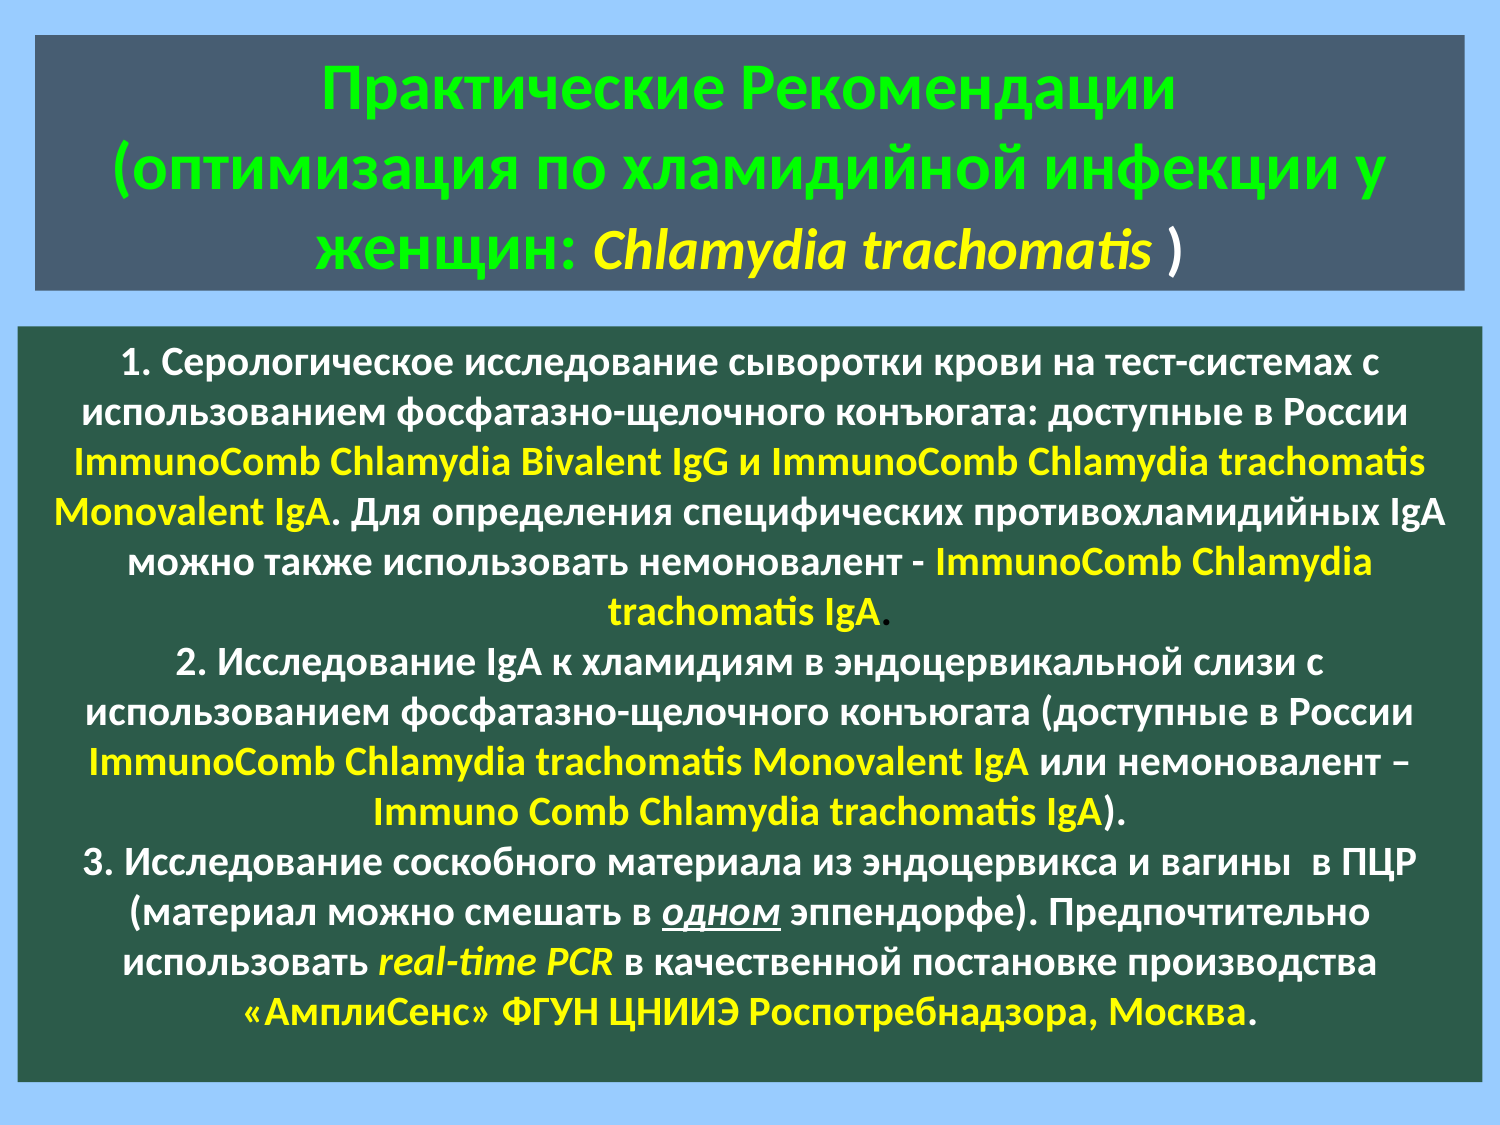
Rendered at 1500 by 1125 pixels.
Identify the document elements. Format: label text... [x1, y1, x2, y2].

title Практические Рекомендации (оптимизация по хламидийной инфекции у женщин: Chlamydia trachomatis ) [35, 35, 1465, 291]
subtitle 1. Серологическое исследование сыворотки крови на тест-системах c использованием фосфатазно-щелочного конъюгата: доступные в России ImmunoComb Chlamydia Bivalent IgG и ImmunoComb Chlamydia trachomatis Monovalent IgA. Для определения специфических противохламидийных IgA можно также использовать немоновалент - ImmunoComb Chlamydia trachomatis IgA. 2. Исследование IgA к хламидиям в эндоцервикальной слизи с использованием фосфатазно-щелочного конъюгата (доступные в России ImmunoComb Chlamydia trachomatis Monovalent IgA или немоновалент – Immuno Comb Chlamydia trachomatis IgA). 3. Исследование соскобного материала из эндоцервикса и вагины в ПЦР (материал можно смешать в одном эппендорфе). Предпочтительно использовать real-time PCR в качественной постановке производства «АмплиСенс» ФГУН ЦНИИЭ Роспотребнадзора, Москва. [17, 326, 1483, 1083]
